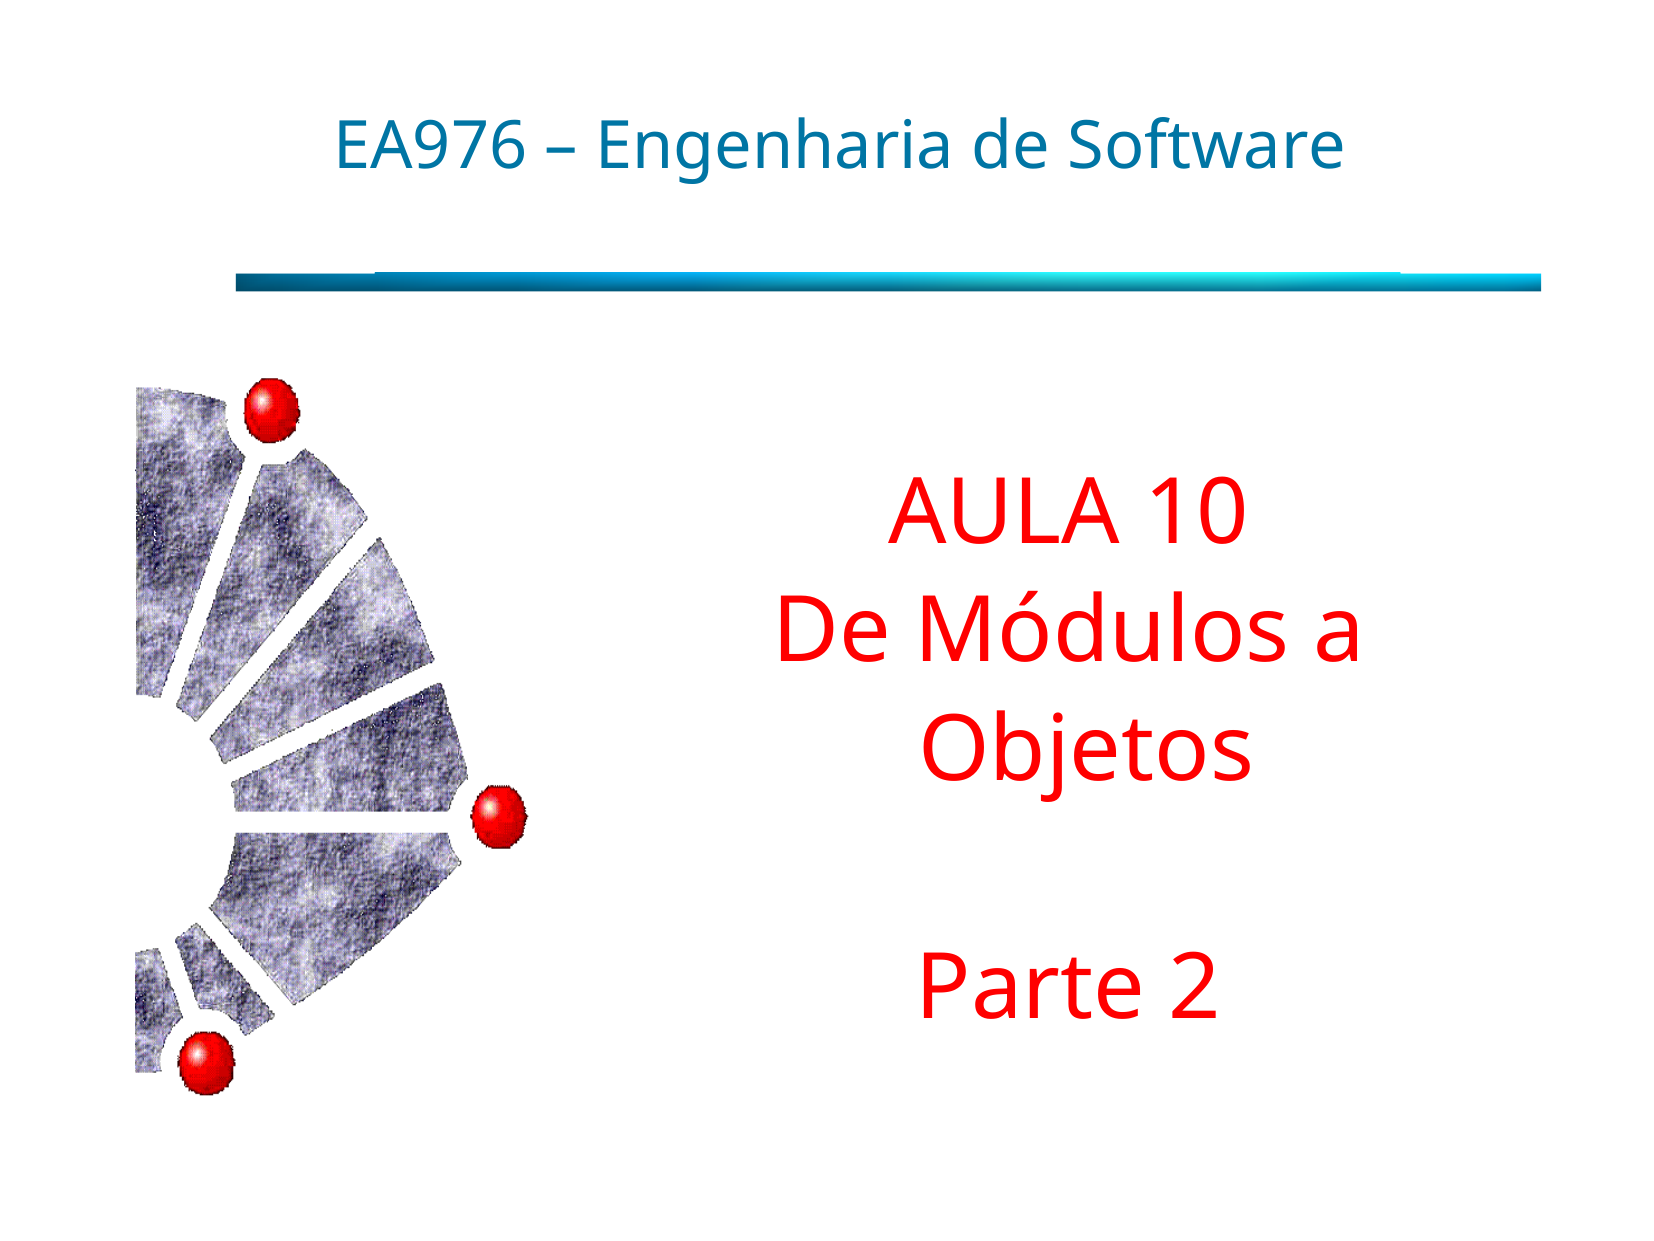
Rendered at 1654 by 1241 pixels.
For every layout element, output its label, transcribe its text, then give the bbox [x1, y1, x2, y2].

picture [125, 272, 1654, 295]
chart [135, 324, 562, 1112]
title EA976 – Engenharia de Software [61, 35, 1620, 250]
subtitle AULA 10 De Módulos a Objetos Parte 2 [561, 308, 1541, 1182]
